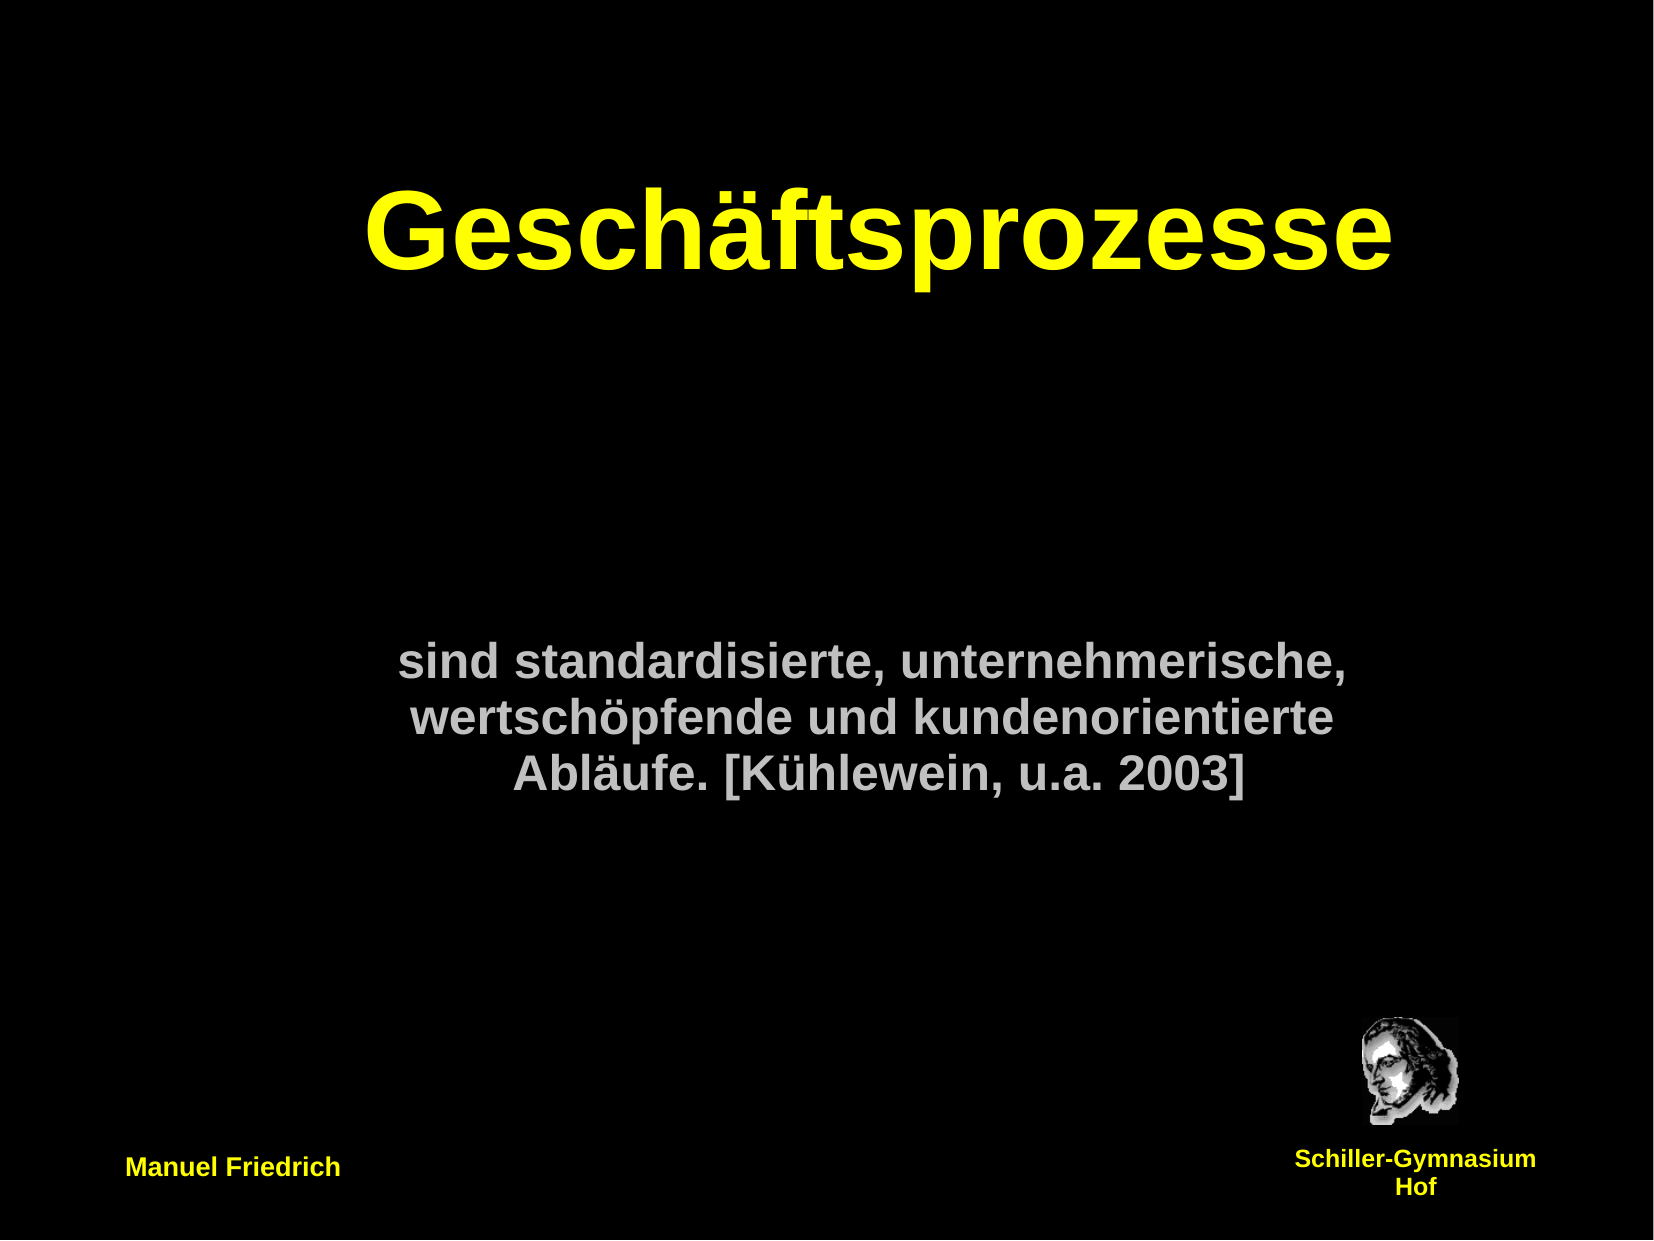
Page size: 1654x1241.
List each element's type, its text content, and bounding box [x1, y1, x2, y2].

text_box Geschäftsprozesse sind standardisierte, unternehmerische, wertschöpfende und kundenorientierte Abläufe. [Kühlewein, u.a. 2003] [363, 167, 1419, 985]
text_box Manuel Friedrich [124, 1151, 351, 1184]
text_box Schiller-Gymnasium Hof [1294, 1145, 1547, 1205]
picture [1362, 1017, 1459, 1125]
